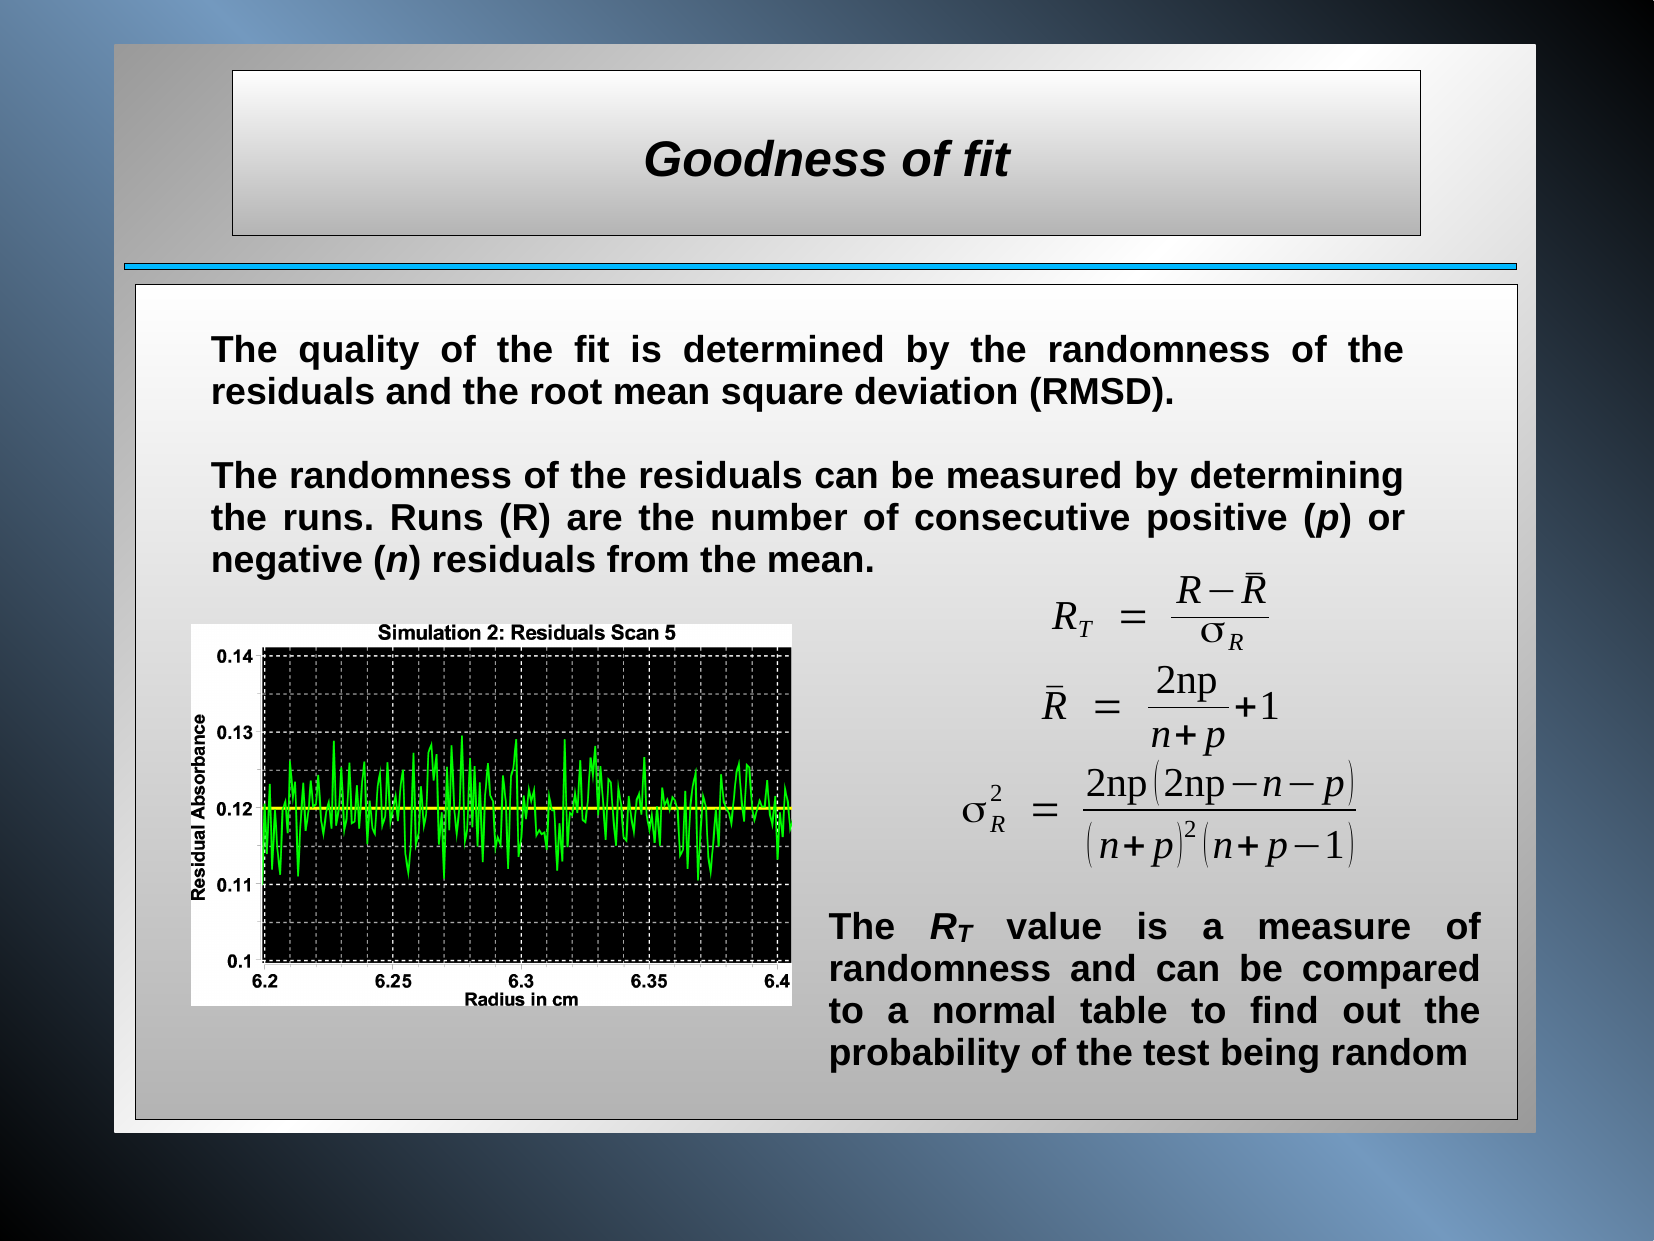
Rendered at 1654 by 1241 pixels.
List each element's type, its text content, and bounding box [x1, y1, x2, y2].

chart [850, 552, 863, 580]
picture [191, 624, 792, 1006]
chart [951, 567, 1370, 870]
text_box [232, 70, 1421, 236]
text_box [135, 284, 1518, 1120]
text_box Goodness of fit [397, 131, 1256, 194]
text_box The RT value is a measure of randomness and can be compared to a normal table to find out the probability of the test being random [828, 905, 1482, 1084]
text_box [124, 263, 1517, 270]
text_box The quality of the fit is determined by the randomness of the residuals and the root mean square deviation (RMSD). The randomness of the residuals can be measured by determining the runs. Runs (R) are the number of consecutive positive (p) or negative (n) residuals from the mean. [210, 328, 1422, 581]
